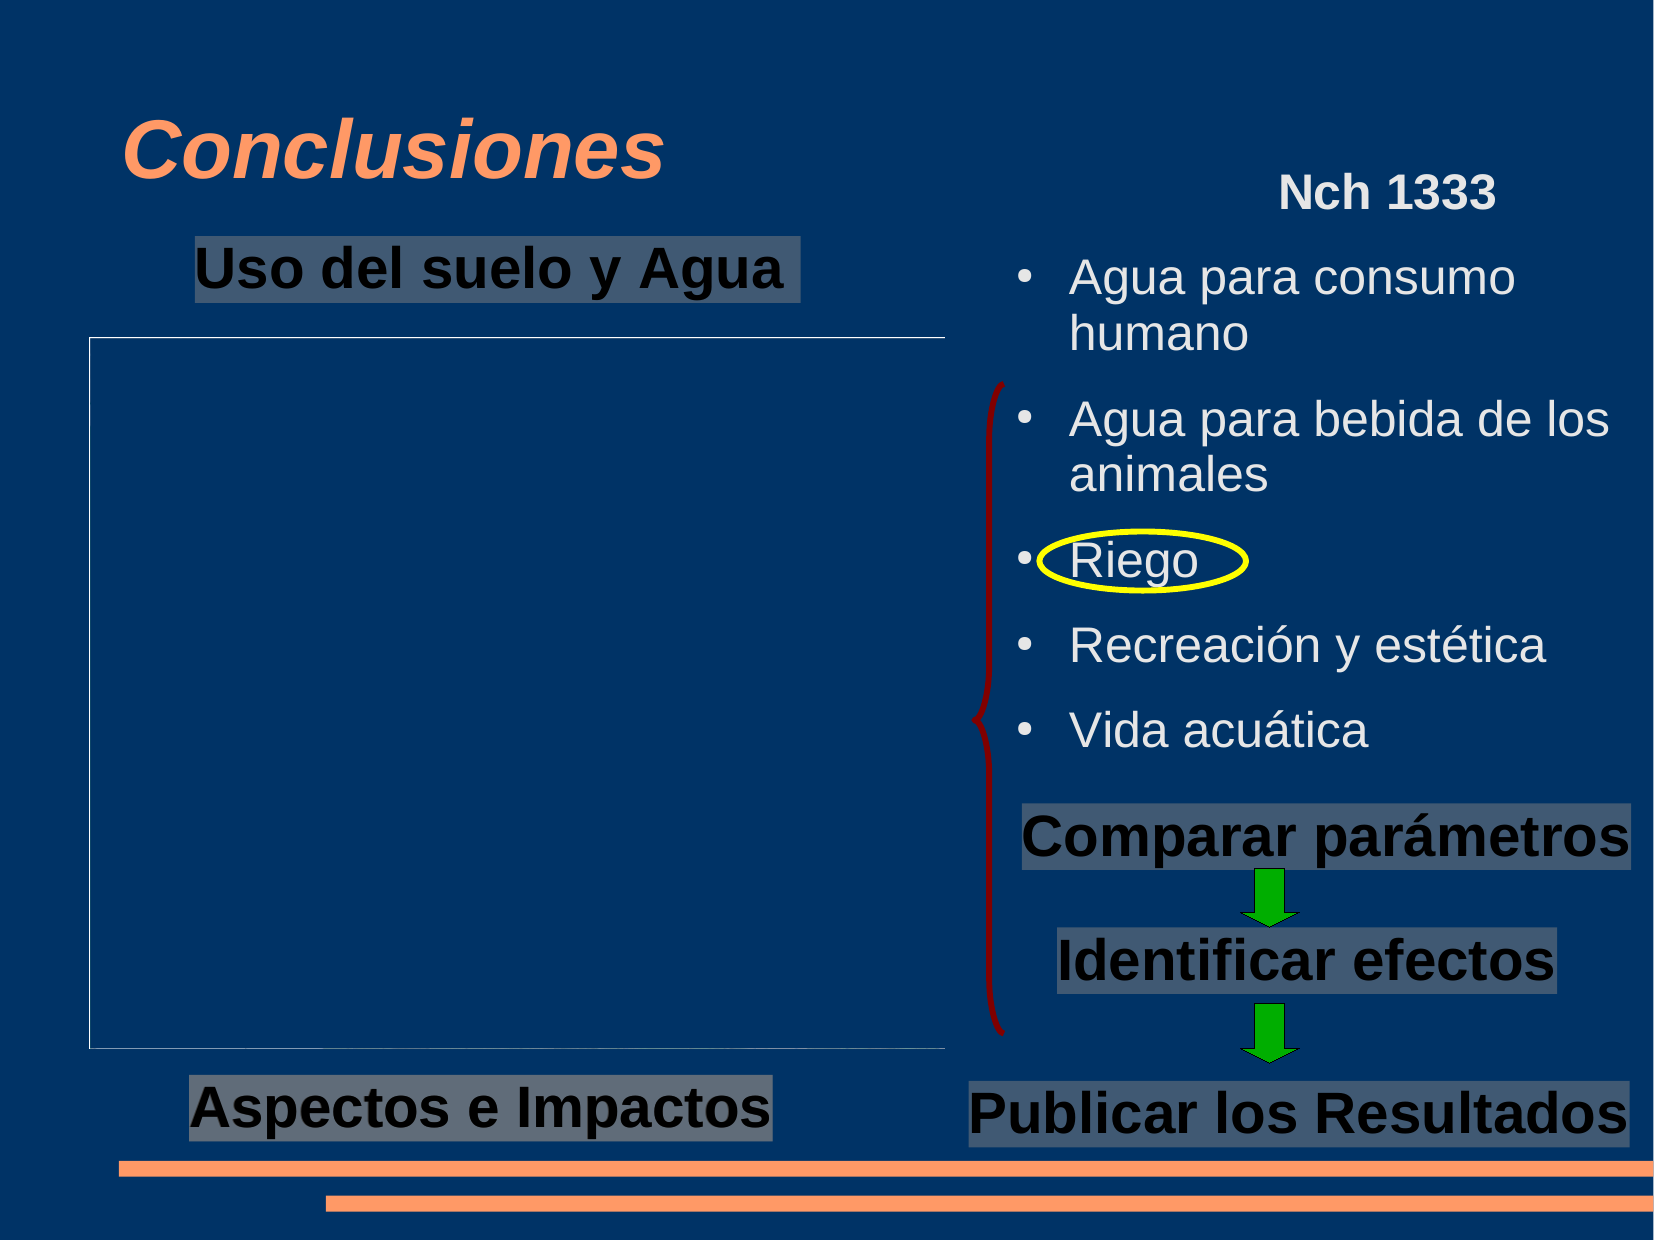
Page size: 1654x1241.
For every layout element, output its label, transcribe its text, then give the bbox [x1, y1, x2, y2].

list Nch 1333 Agua para consumo humano Agua para bebida de los animales Riego Recreación y estética Vida acuática [998, 164, 1654, 845]
picture [88, 336, 945, 1049]
text_box Aspectos e Impactos [189, 1074, 773, 1142]
text_box Identificar efectos [1057, 927, 1558, 994]
text_box [1240, 868, 1300, 928]
text_box Publicar los Resultados [968, 1080, 1630, 1148]
text_box Comparar parámetros [1021, 803, 1632, 870]
title Conclusiones [121, 46, 1534, 254]
text_box Uso del suelo y Agua [194, 236, 801, 303]
text_box [1240, 1003, 1300, 1064]
